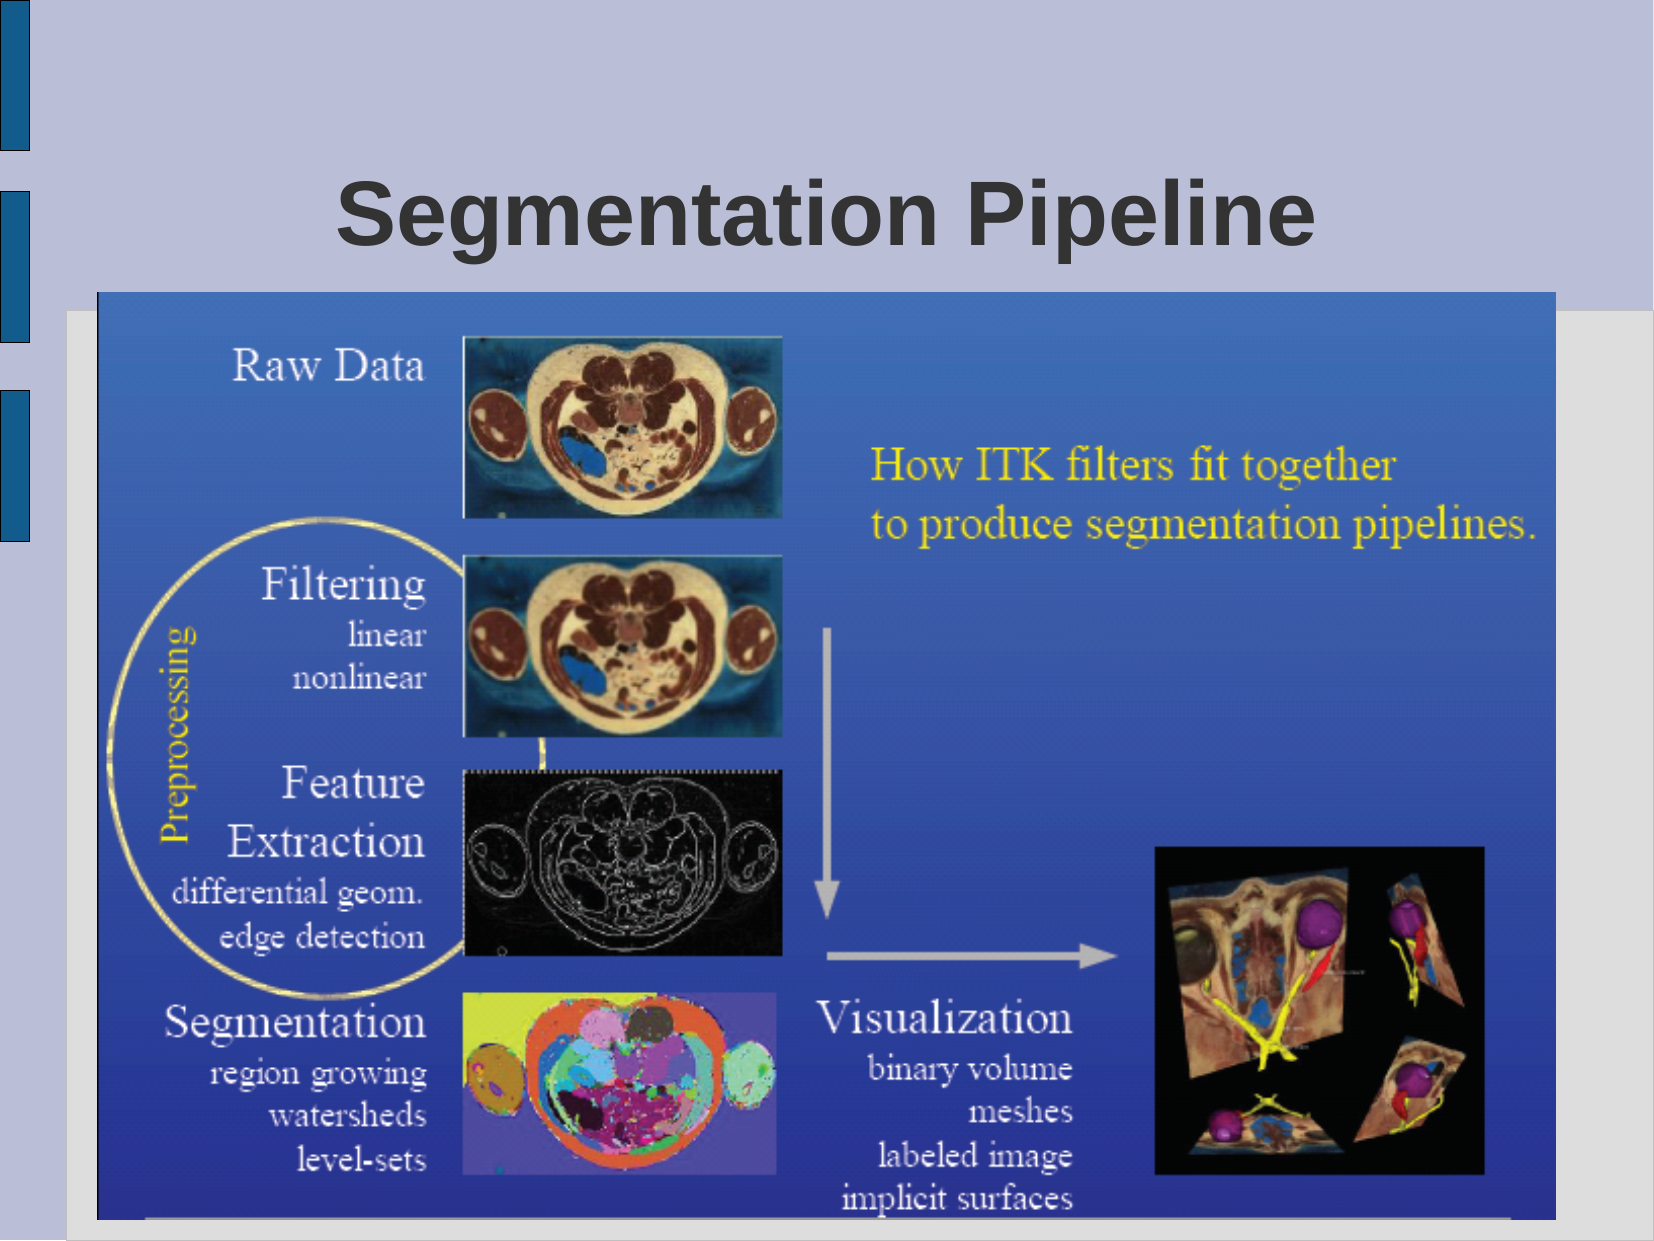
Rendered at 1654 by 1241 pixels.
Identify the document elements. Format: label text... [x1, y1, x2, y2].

chart [97, 292, 1556, 1220]
title Segmentation Pipeline [124, 144, 1530, 283]
